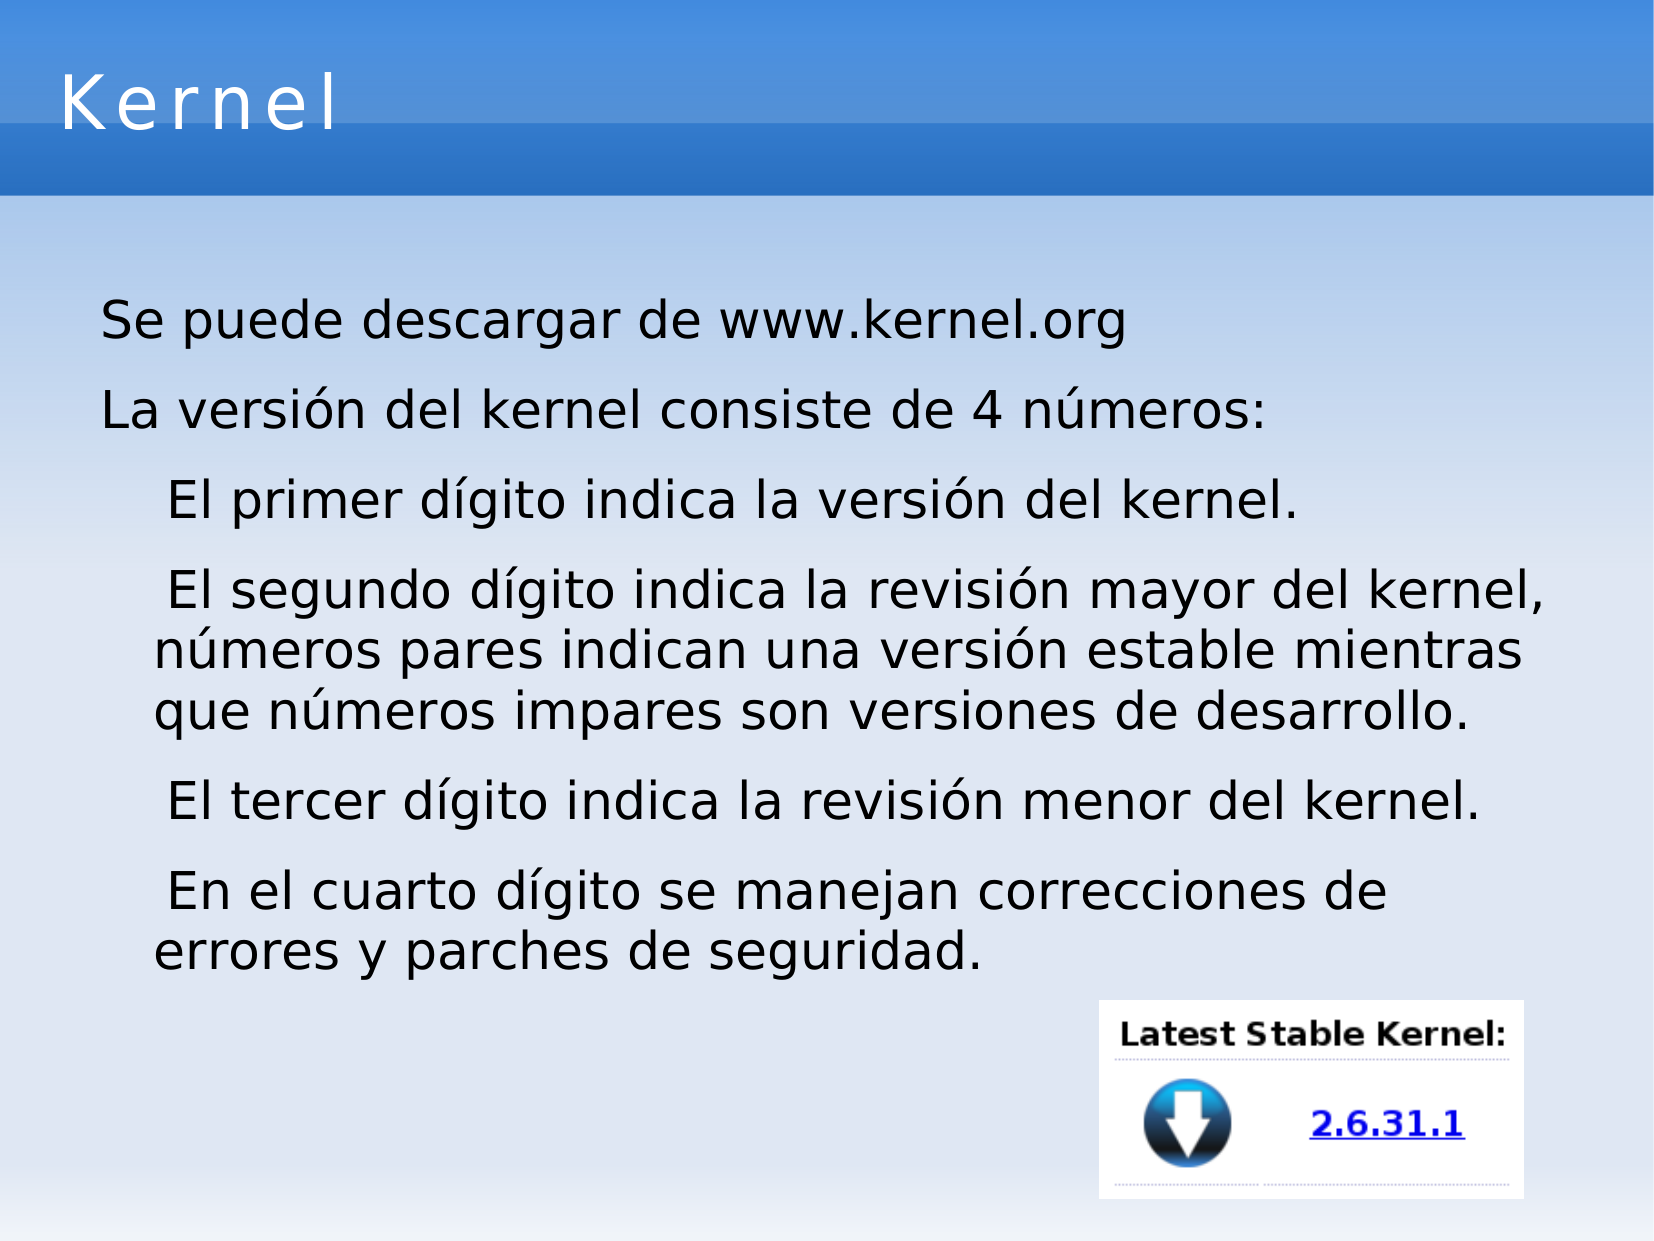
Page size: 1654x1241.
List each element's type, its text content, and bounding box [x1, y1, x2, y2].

title Kernel [59, 29, 1270, 178]
list Se puede descargar de www.kernel.org La versión del kernel consiste de 4 números: El primer dígito indica la versión del kernel. El segundo dígito indica la revisión mayor del kernel, números pares indican una versión estable mientras que números impares son versiones de desarrollo. El tercer dígito indica la revisión menor del kernel. En el cuarto dígito se manejan correcciones de errores y parches de seguridad. [82, 290, 1571, 1109]
picture [0, 0, 1654, 1241]
